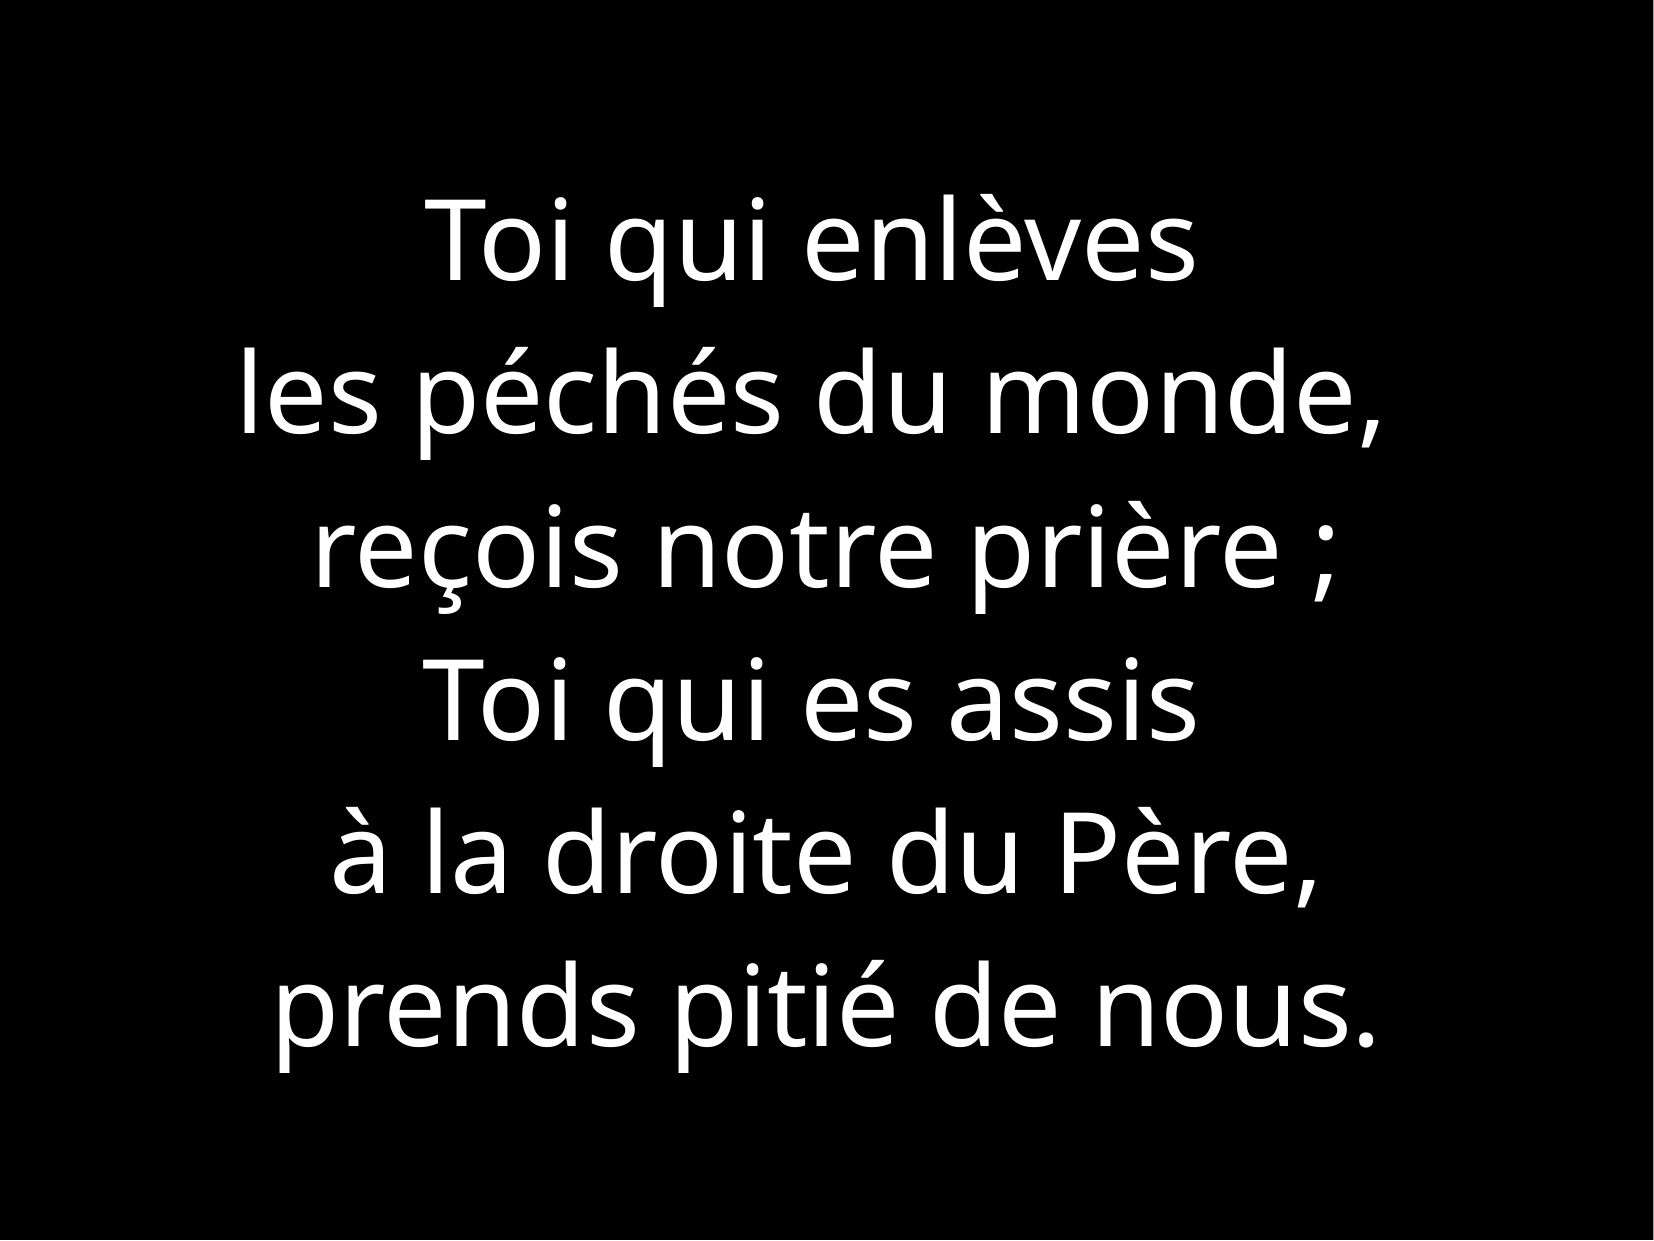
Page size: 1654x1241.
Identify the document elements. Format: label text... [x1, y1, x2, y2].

subtitle Toi qui enlèves les péchés du monde, reçois notre prière ; Toi qui es assis à la droite du Père, prends pitié de nous. [82, 59, 1571, 1182]
